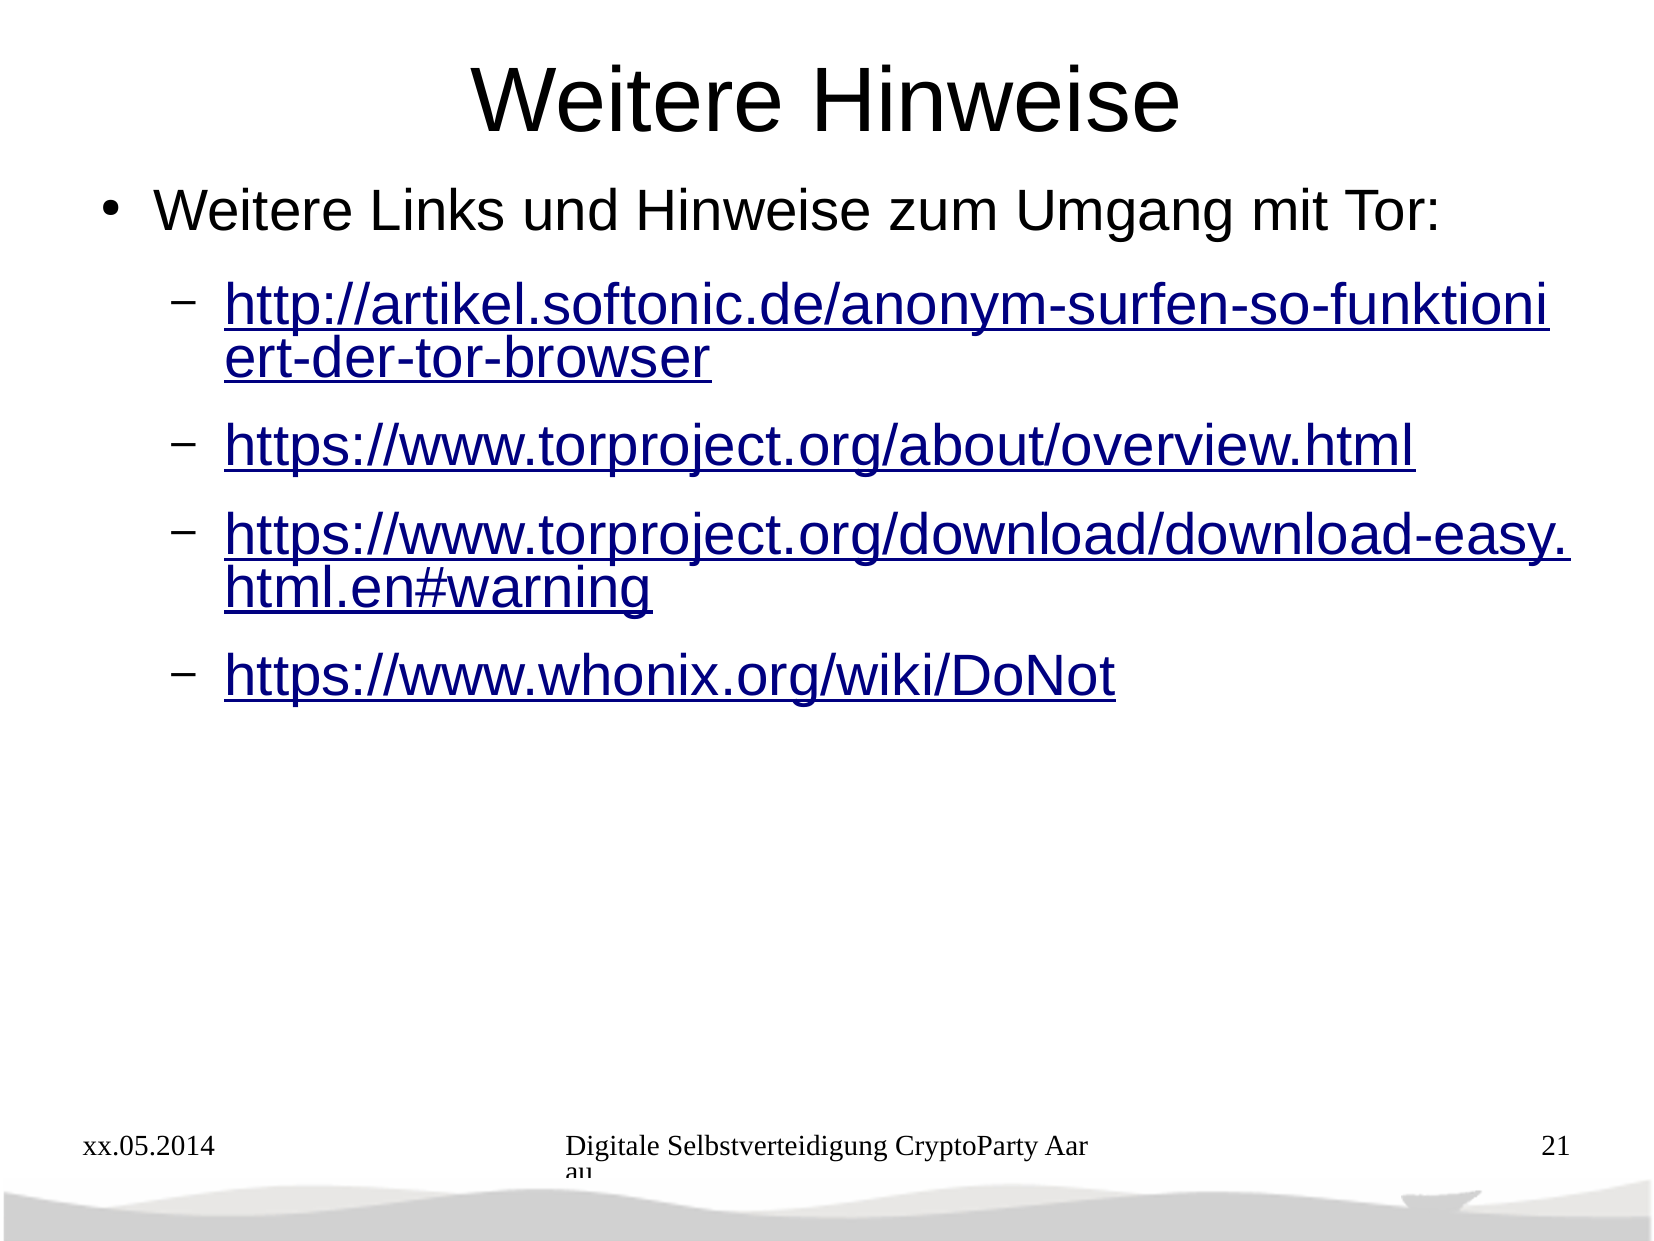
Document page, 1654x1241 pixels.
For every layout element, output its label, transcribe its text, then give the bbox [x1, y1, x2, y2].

picture [3, 1178, 1654, 1241]
list Weitere Links und Hinweise zum Umgang mit Tor: http://artikel.softonic.de/anonym-surfen-so-funktioniert-der-tor-browser https://www.torproject.org/about/overview.html https://www.torproject.org/download/download-easy.html.en#warning https://www.whonix.org/wiki/DoNot [82, 204, 1571, 1081]
title Weitere Hinweise [82, 0, 1571, 204]
